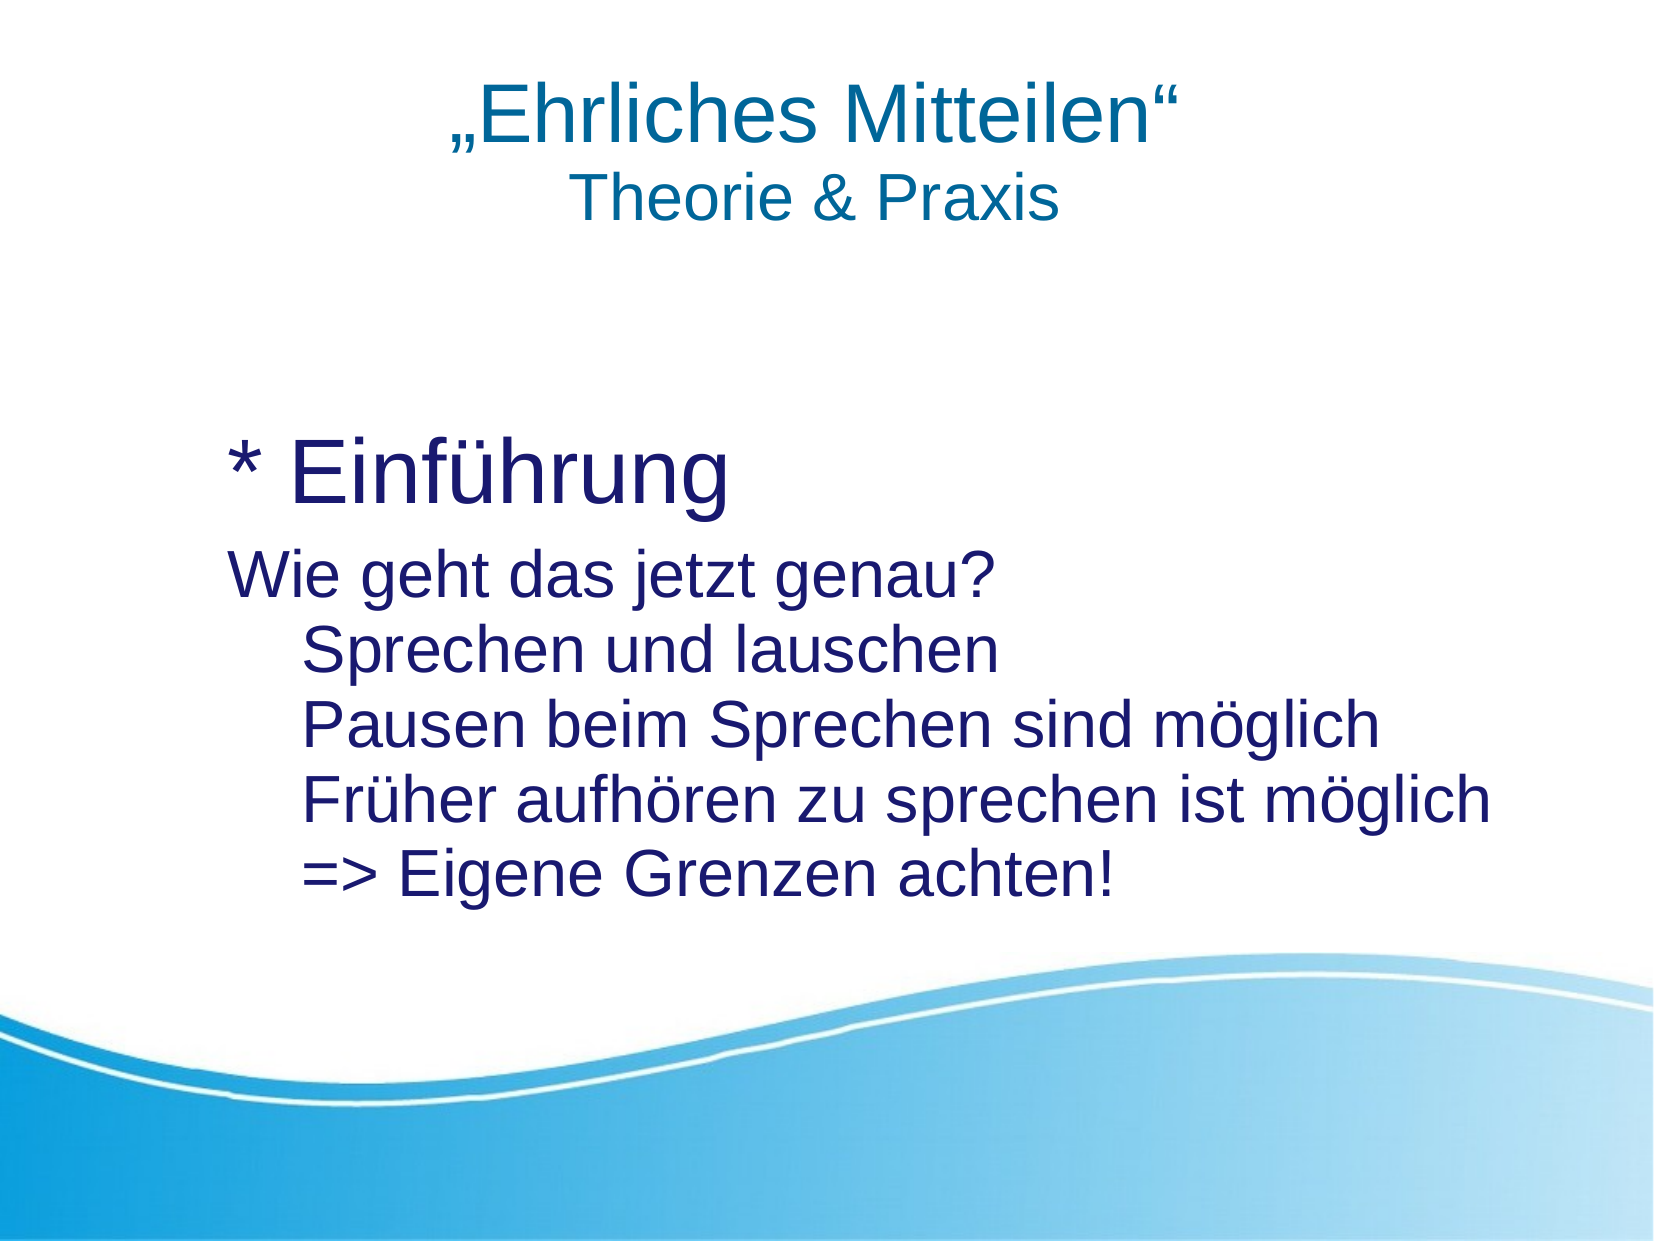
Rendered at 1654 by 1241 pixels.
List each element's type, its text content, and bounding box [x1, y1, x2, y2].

title „Ehrliches Mitteilen“ Theorie & Praxis [70, 47, 1559, 255]
picture [0, 952, 1654, 1241]
text_box * Einführung Wie geht das jetzt genau? Sprechen und lauschen Pausen beim Sprechen sind möglich Früher aufhören zu sprechen ist möglich => Eigene Grenzen achten! [212, 413, 1524, 1069]
